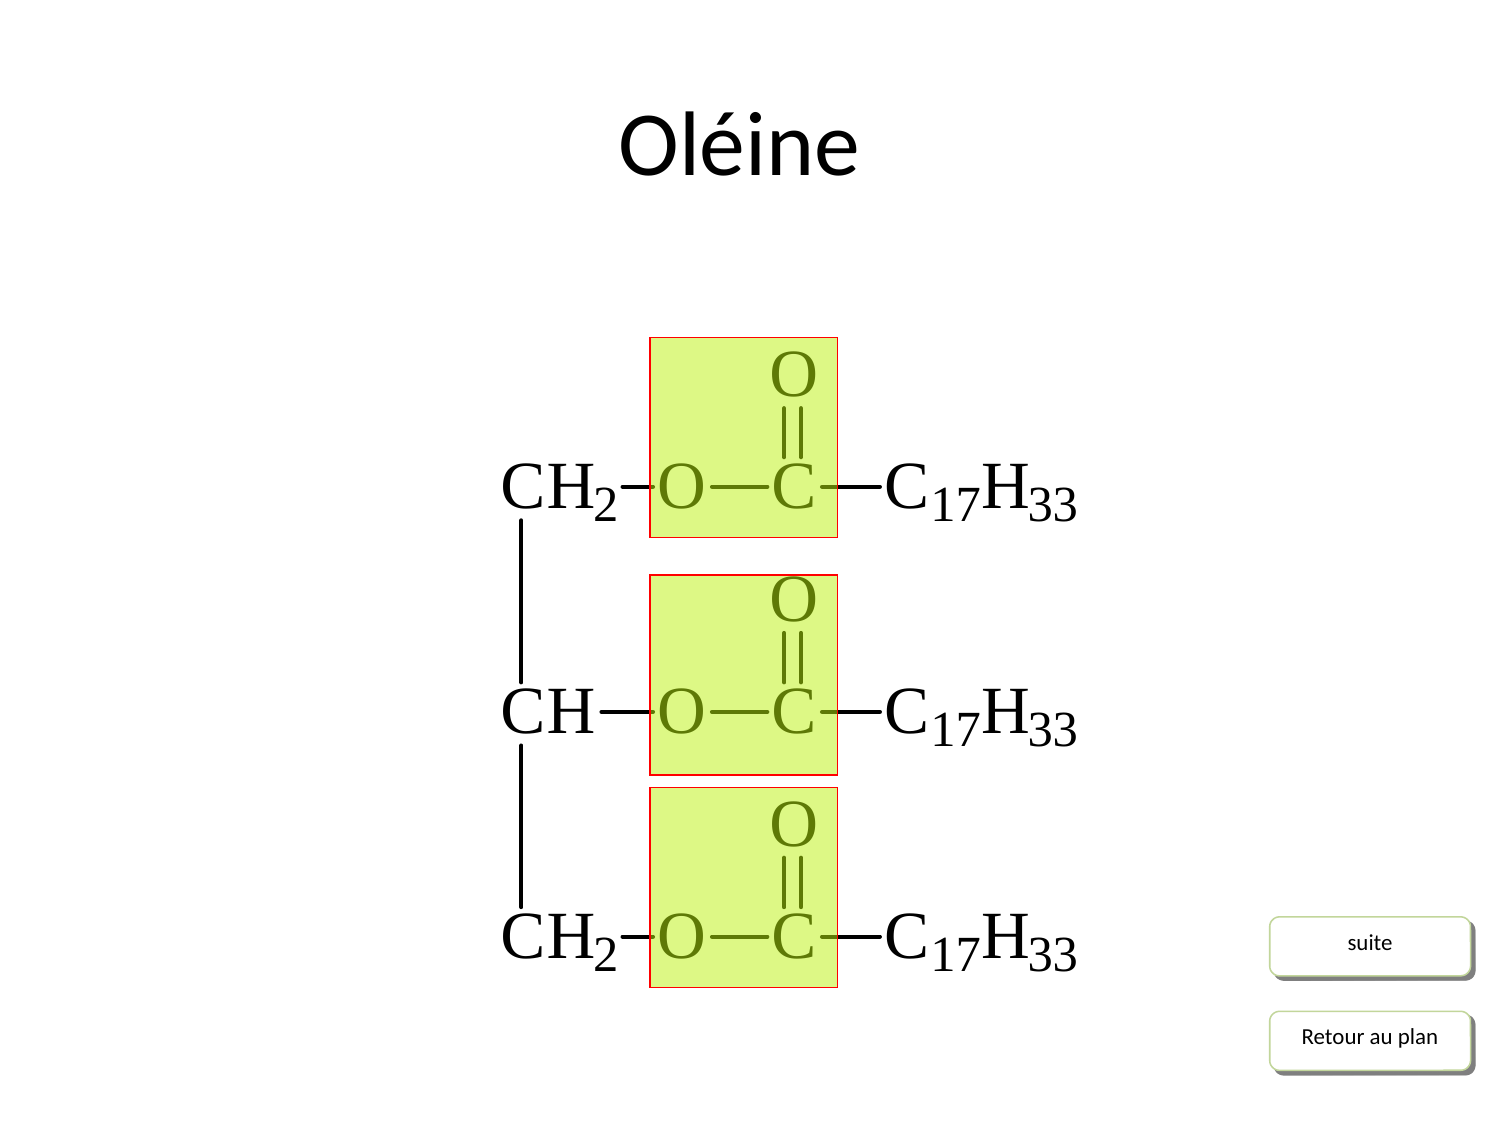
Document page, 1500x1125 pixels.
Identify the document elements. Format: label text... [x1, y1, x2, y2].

picture [474, 312, 1104, 1013]
text_box [650, 337, 838, 538]
title Oléine [75, 45, 1426, 233]
text_box [650, 787, 838, 988]
text_box [650, 575, 838, 775]
text_box suite [1269, 916, 1471, 976]
text_box Retour au plan [1269, 1011, 1471, 1071]
